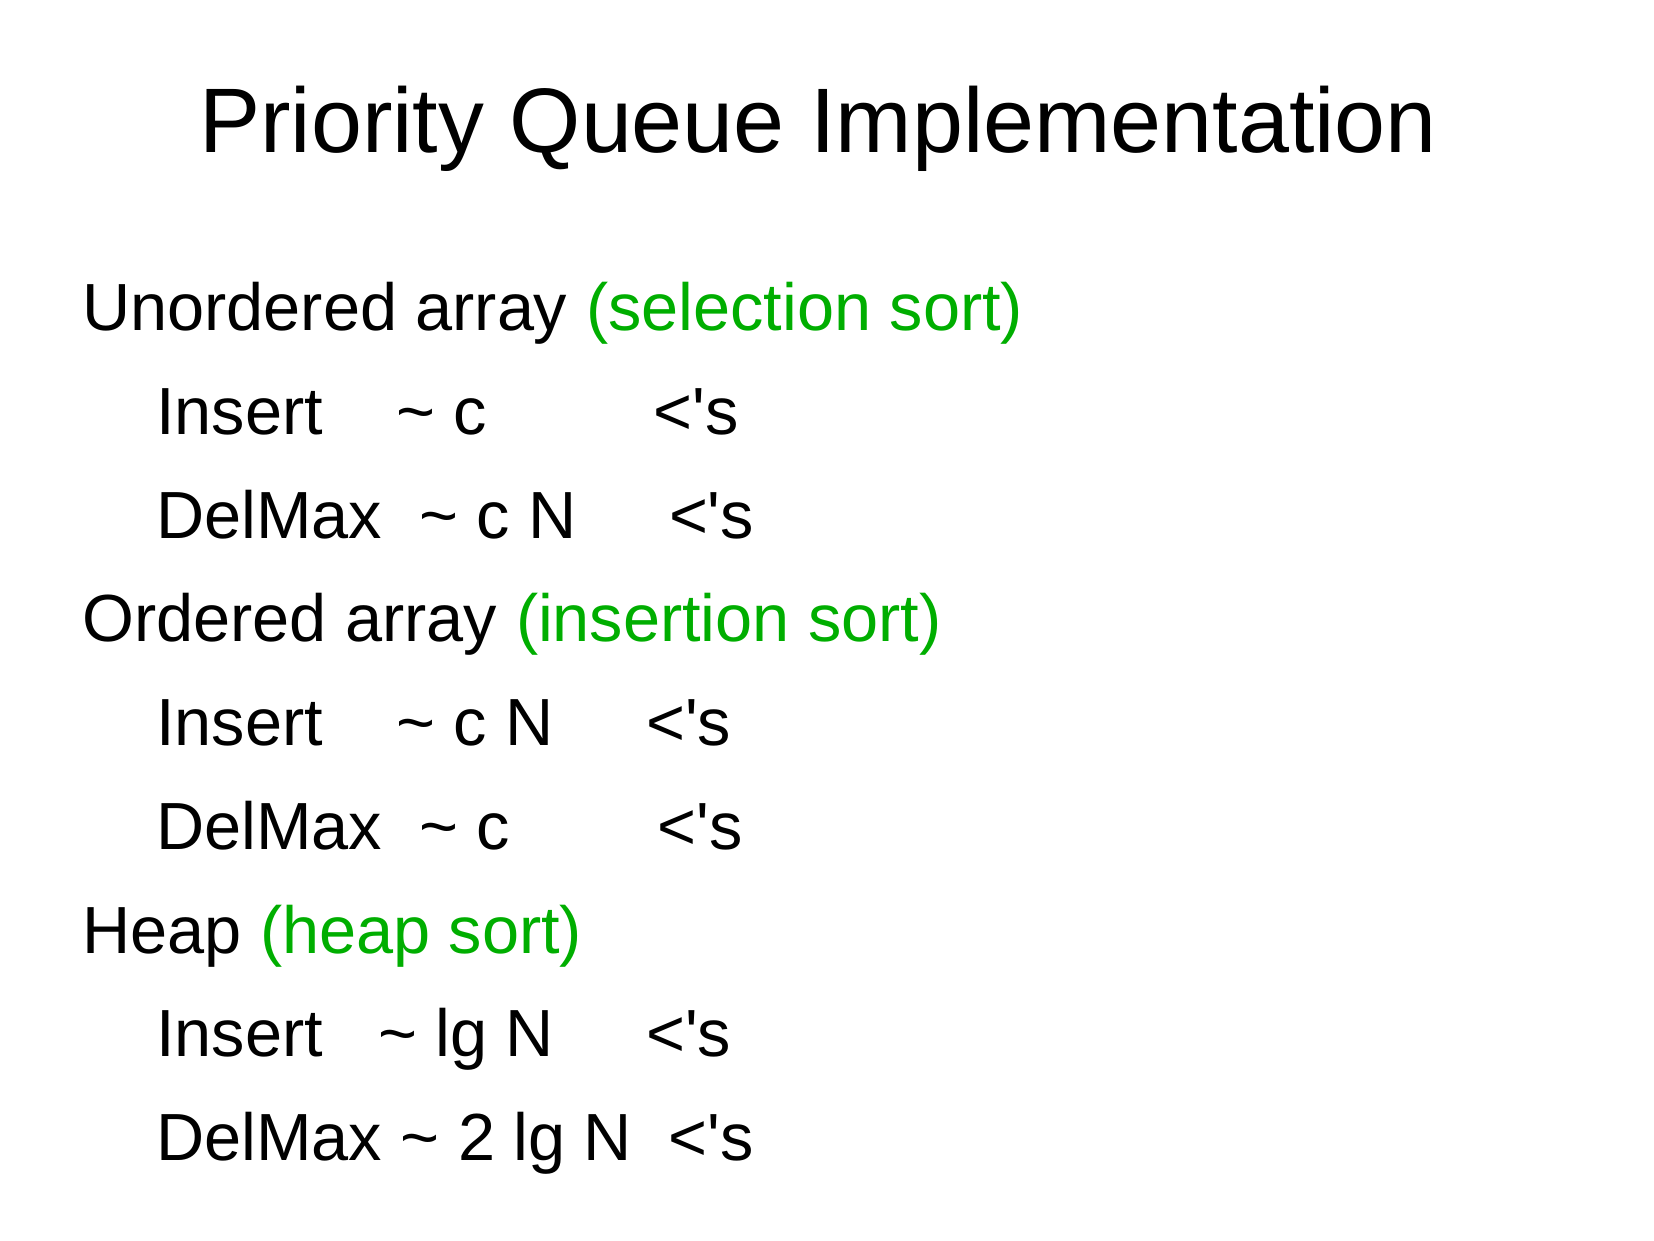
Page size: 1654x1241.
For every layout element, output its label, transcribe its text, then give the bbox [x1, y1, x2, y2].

title Priority Queue Implementation [75, 18, 1563, 226]
list Unordered array (selection sort) Insert ~ c <'s DelMax ~ c N <'s Ordered array (insertion sort) Insert ~ c N <'s DelMax ~ c <'s Heap (heap sort) Insert ~ lg N <'s DelMax ~ 2 lg N <'s [82, 266, 1571, 1176]
